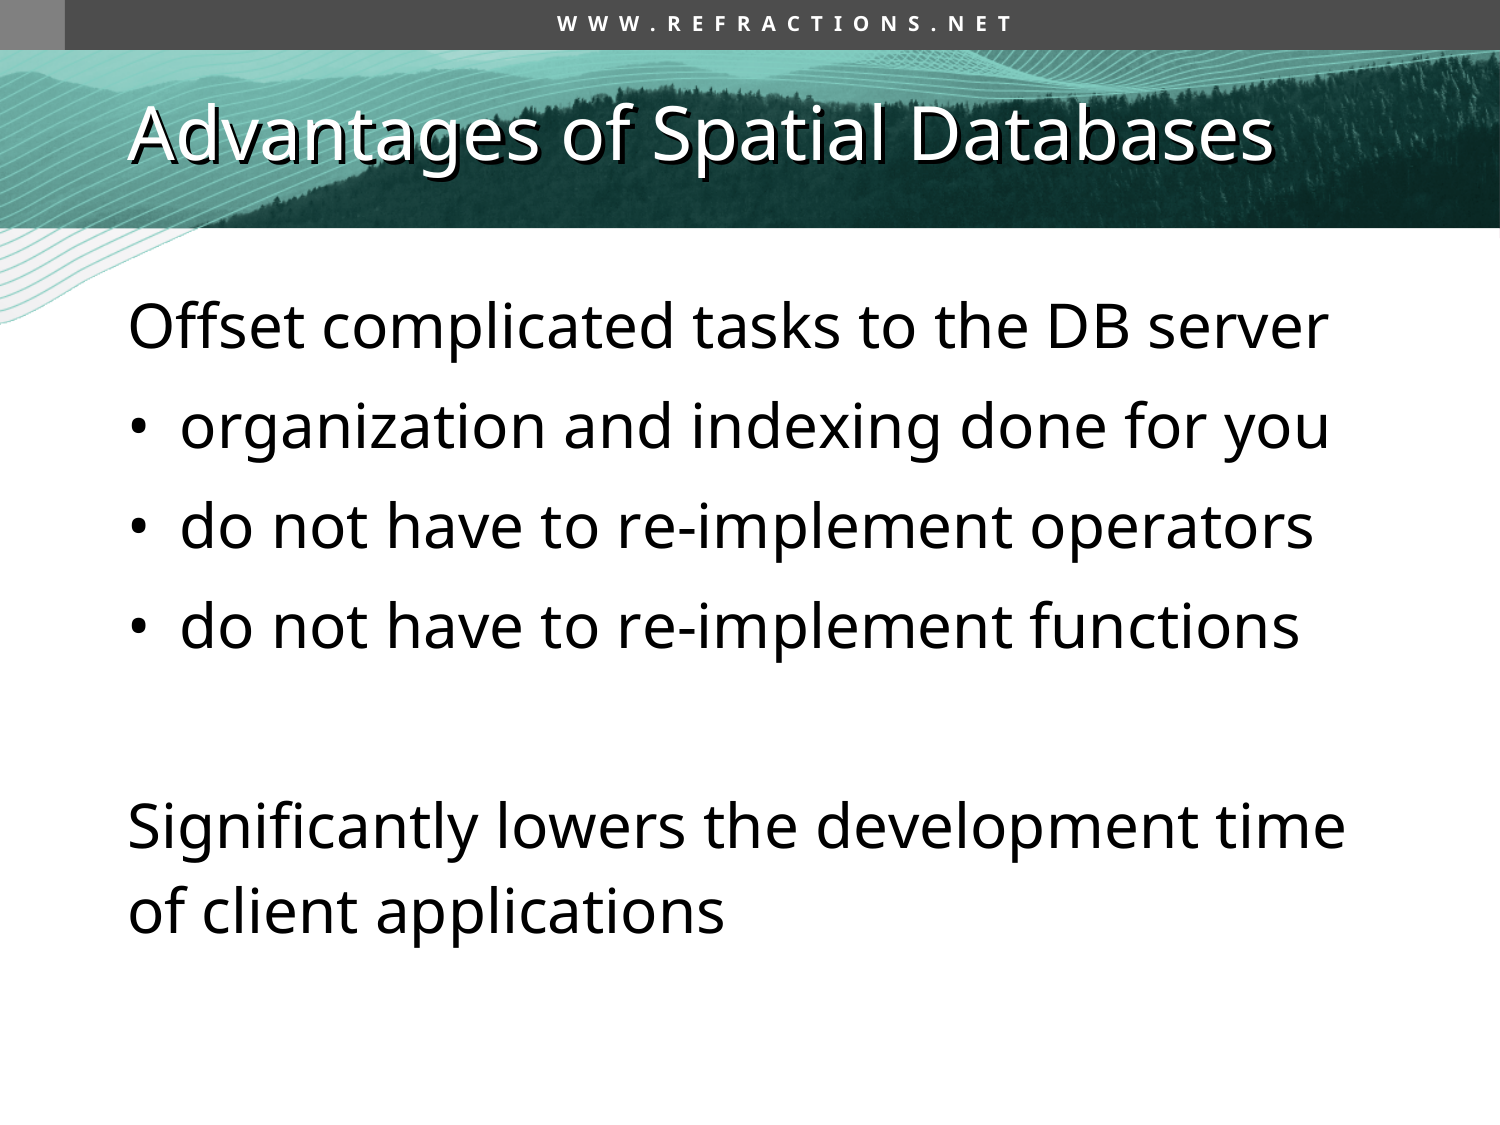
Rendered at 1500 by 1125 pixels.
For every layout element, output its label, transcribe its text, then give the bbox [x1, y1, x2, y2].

list Offset complicated tasks to the DB server organization and indexing done for you do not have to re-implement operators do not have to re-implement functions Significantly lowers the development time of client applications [112, 275, 1388, 970]
title Advantages of Spatial Databases [112, 49, 1388, 213]
picture [0, 50, 1500, 325]
